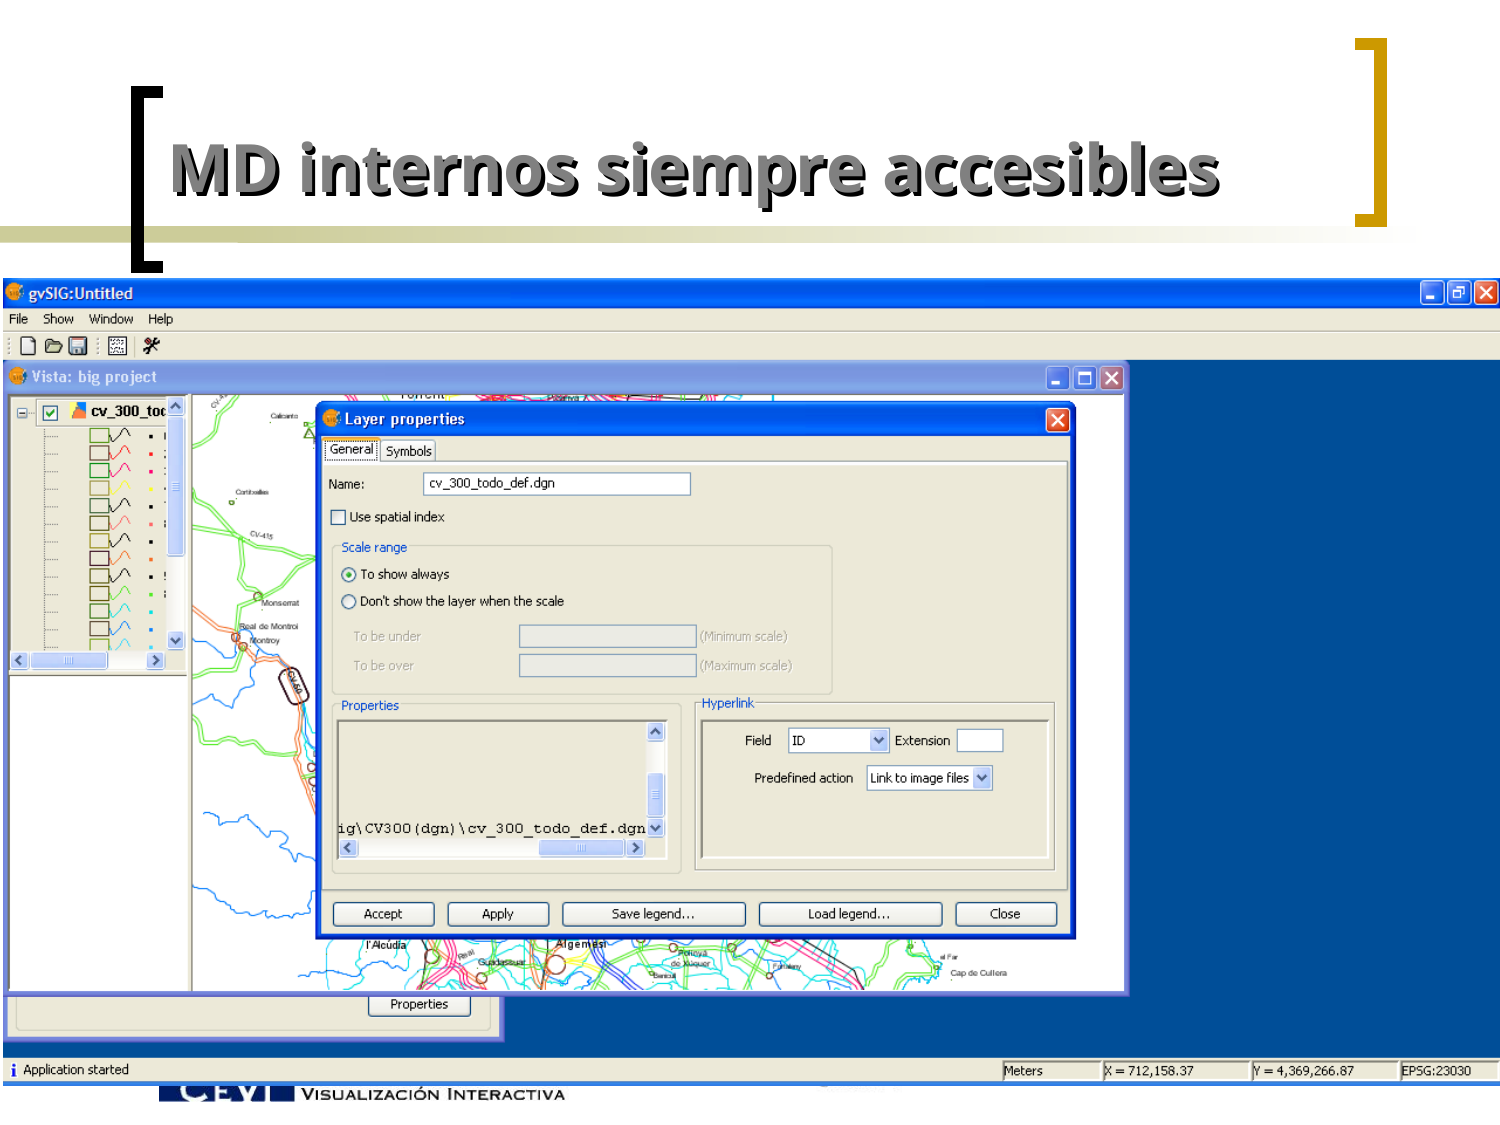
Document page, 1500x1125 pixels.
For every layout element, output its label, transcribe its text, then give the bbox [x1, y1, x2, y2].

picture [3, 278, 1500, 1102]
title MD internos siempre accesibles [152, 15, 1377, 220]
